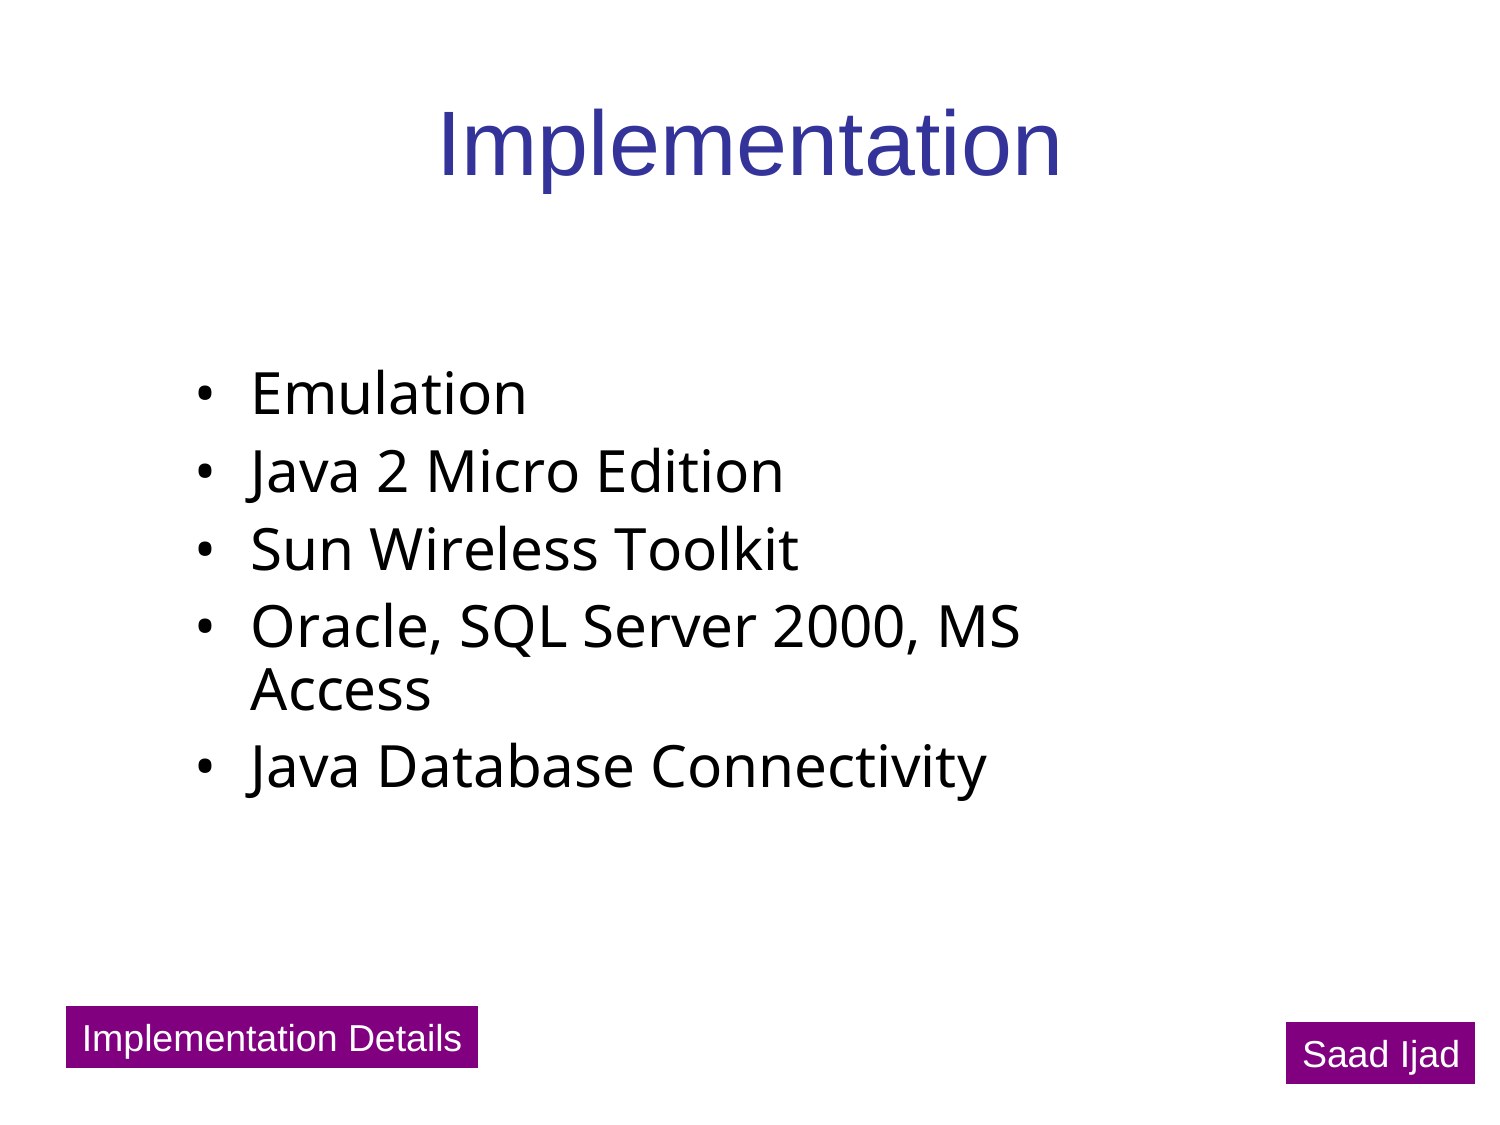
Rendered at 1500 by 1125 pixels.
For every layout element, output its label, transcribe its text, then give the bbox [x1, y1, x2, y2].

title Implementation [84, 54, 1416, 224]
text_box Implementation Details [67, 1006, 478, 1068]
list Emulation Java 2 Micro Edition Sun Wireless Toolkit Oracle, SQL Server 2000, MS Access Java Database Connectivity [179, 356, 1223, 886]
text_box Saad Ijad [1287, 1022, 1475, 1084]
